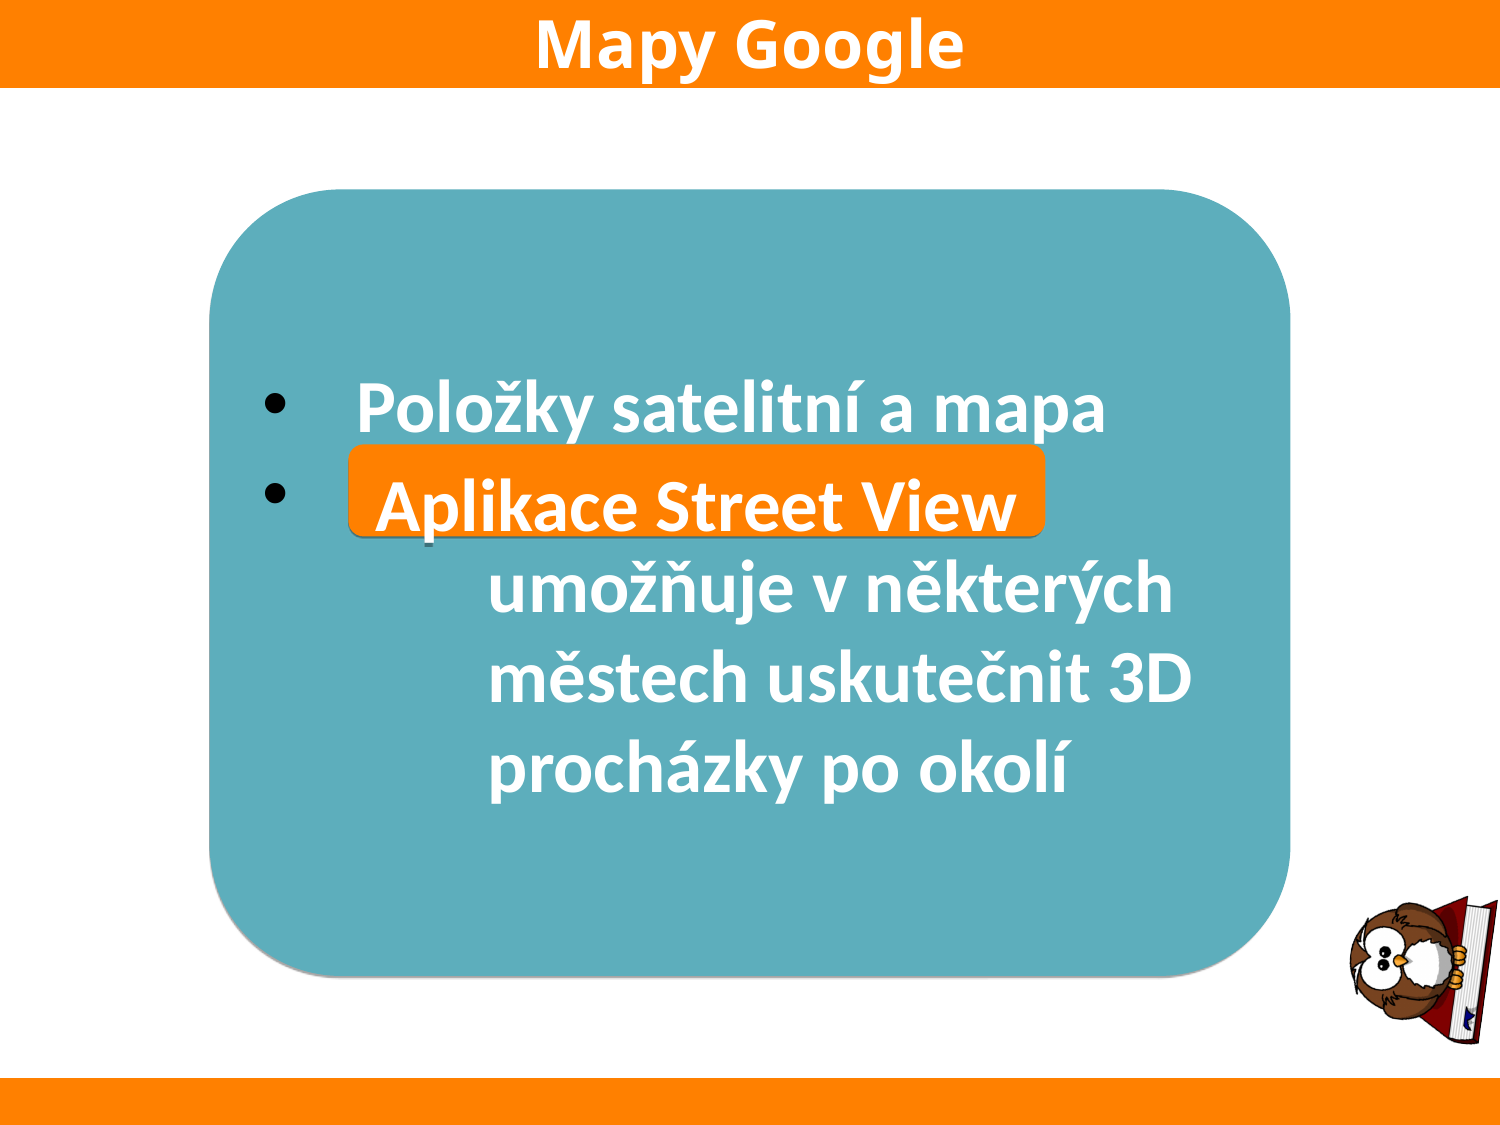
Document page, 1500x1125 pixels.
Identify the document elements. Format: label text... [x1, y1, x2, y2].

text_box Položky satelitní a mapa Aplikace Street View umožňuje v některých městech uskutečnit 3D procházky po okolí [209, 189, 1291, 976]
picture [1340, 881, 1498, 1046]
text_box Mapy Google [0, 0, 1500, 88]
text_box Aplikace Street View [348, 444, 1046, 537]
text_box [0, 1078, 1500, 1125]
